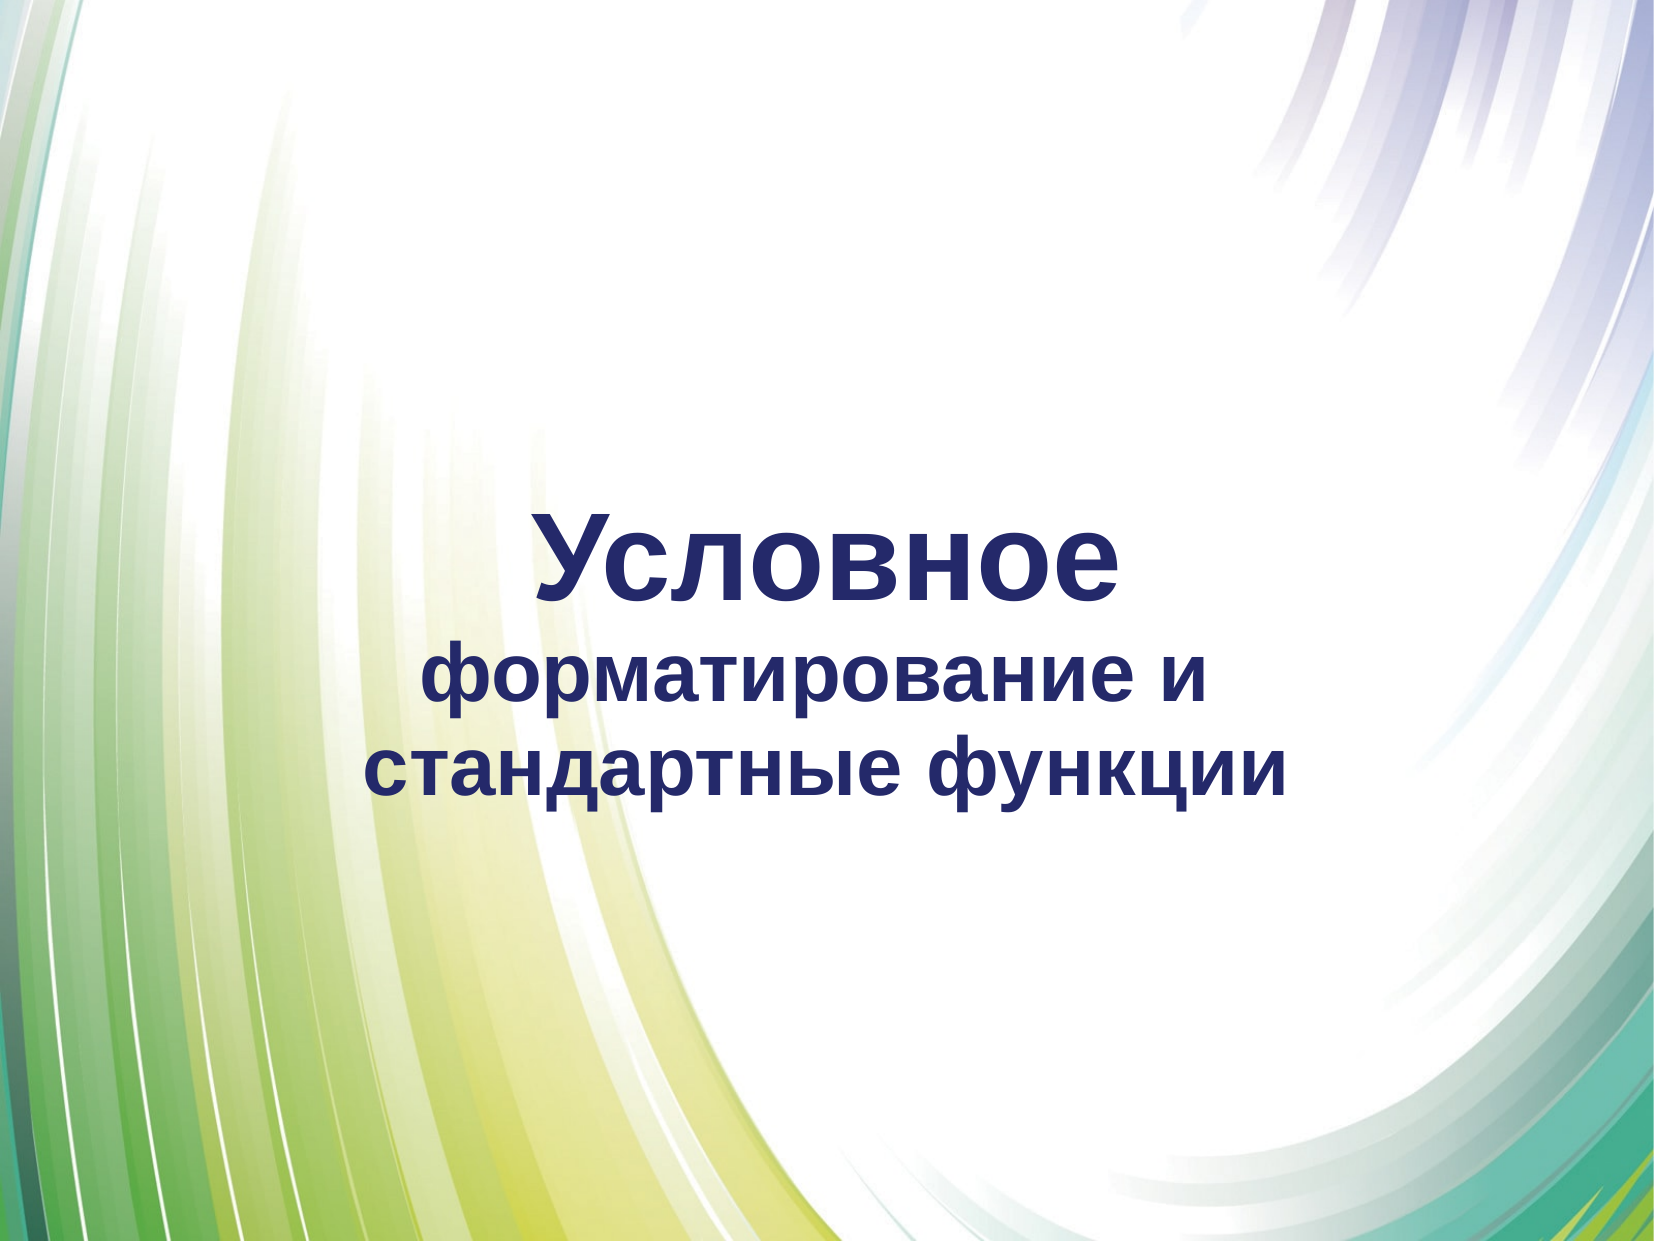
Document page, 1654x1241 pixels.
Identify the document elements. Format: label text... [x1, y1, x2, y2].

picture [0, 0, 1654, 1241]
subtitle Условное форматирование и стандартные функции [82, 290, 1571, 1010]
